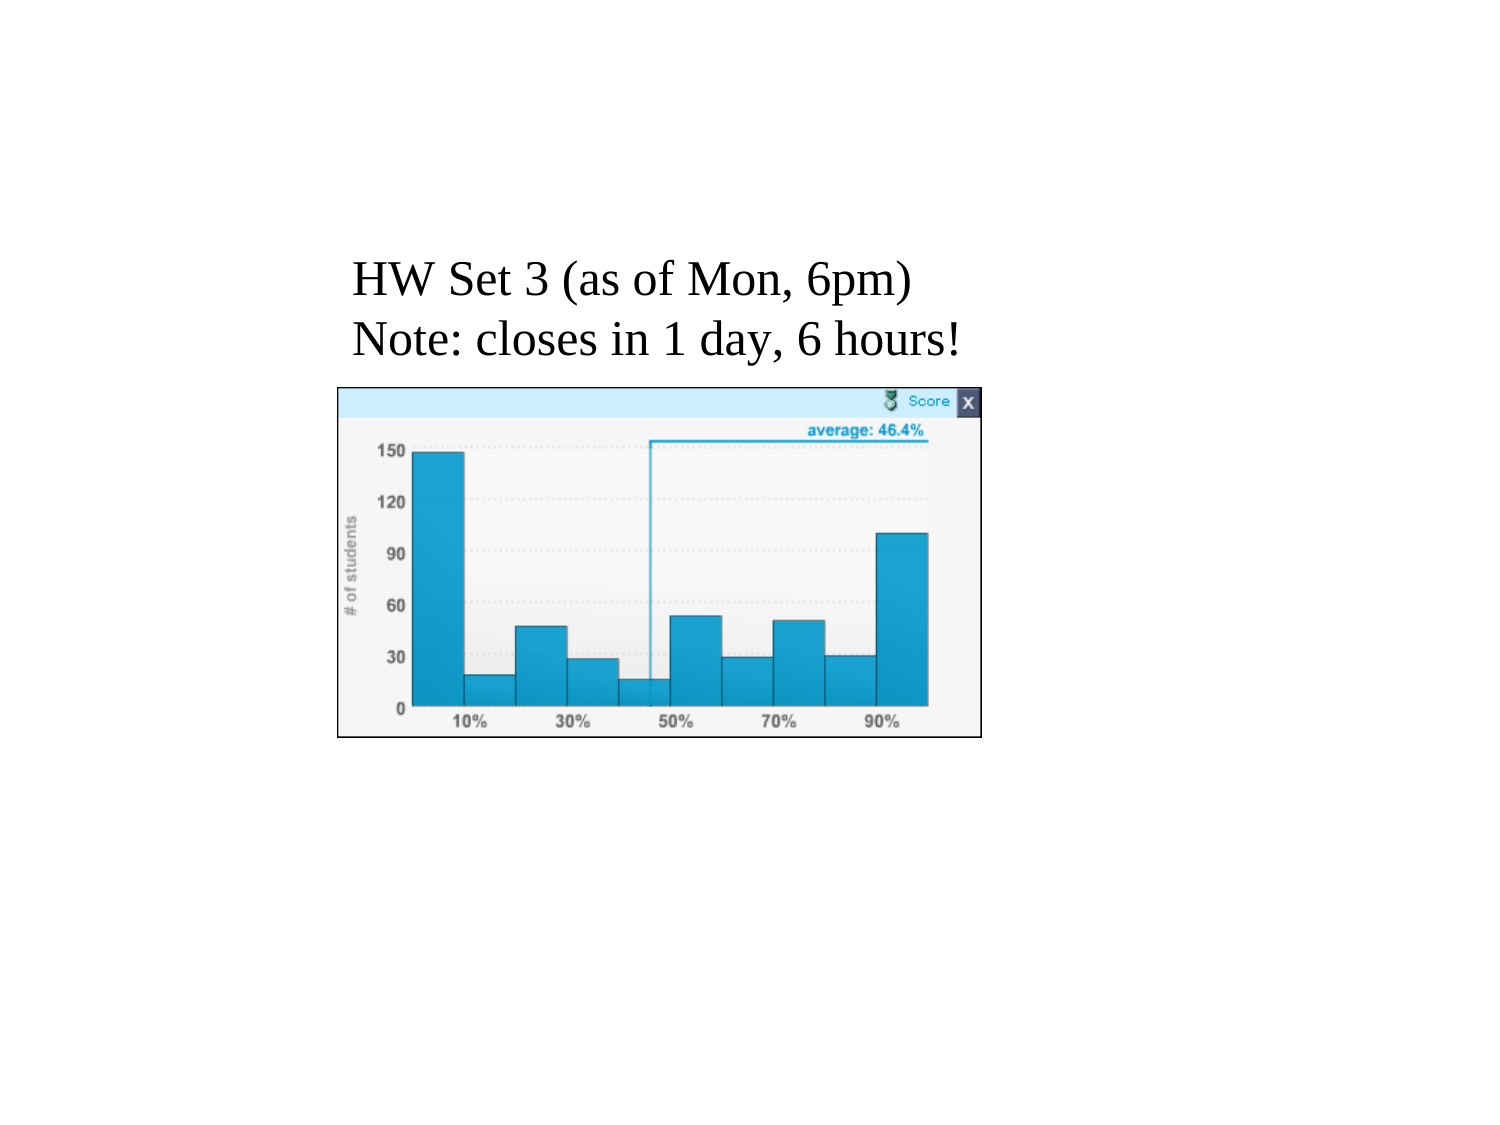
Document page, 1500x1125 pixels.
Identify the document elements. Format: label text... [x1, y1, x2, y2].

picture [337, 387, 982, 738]
text_box HW Set 3 (as of Mon, 6pm) Note: closes in 1 day, 6 hours! [337, 237, 978, 373]
